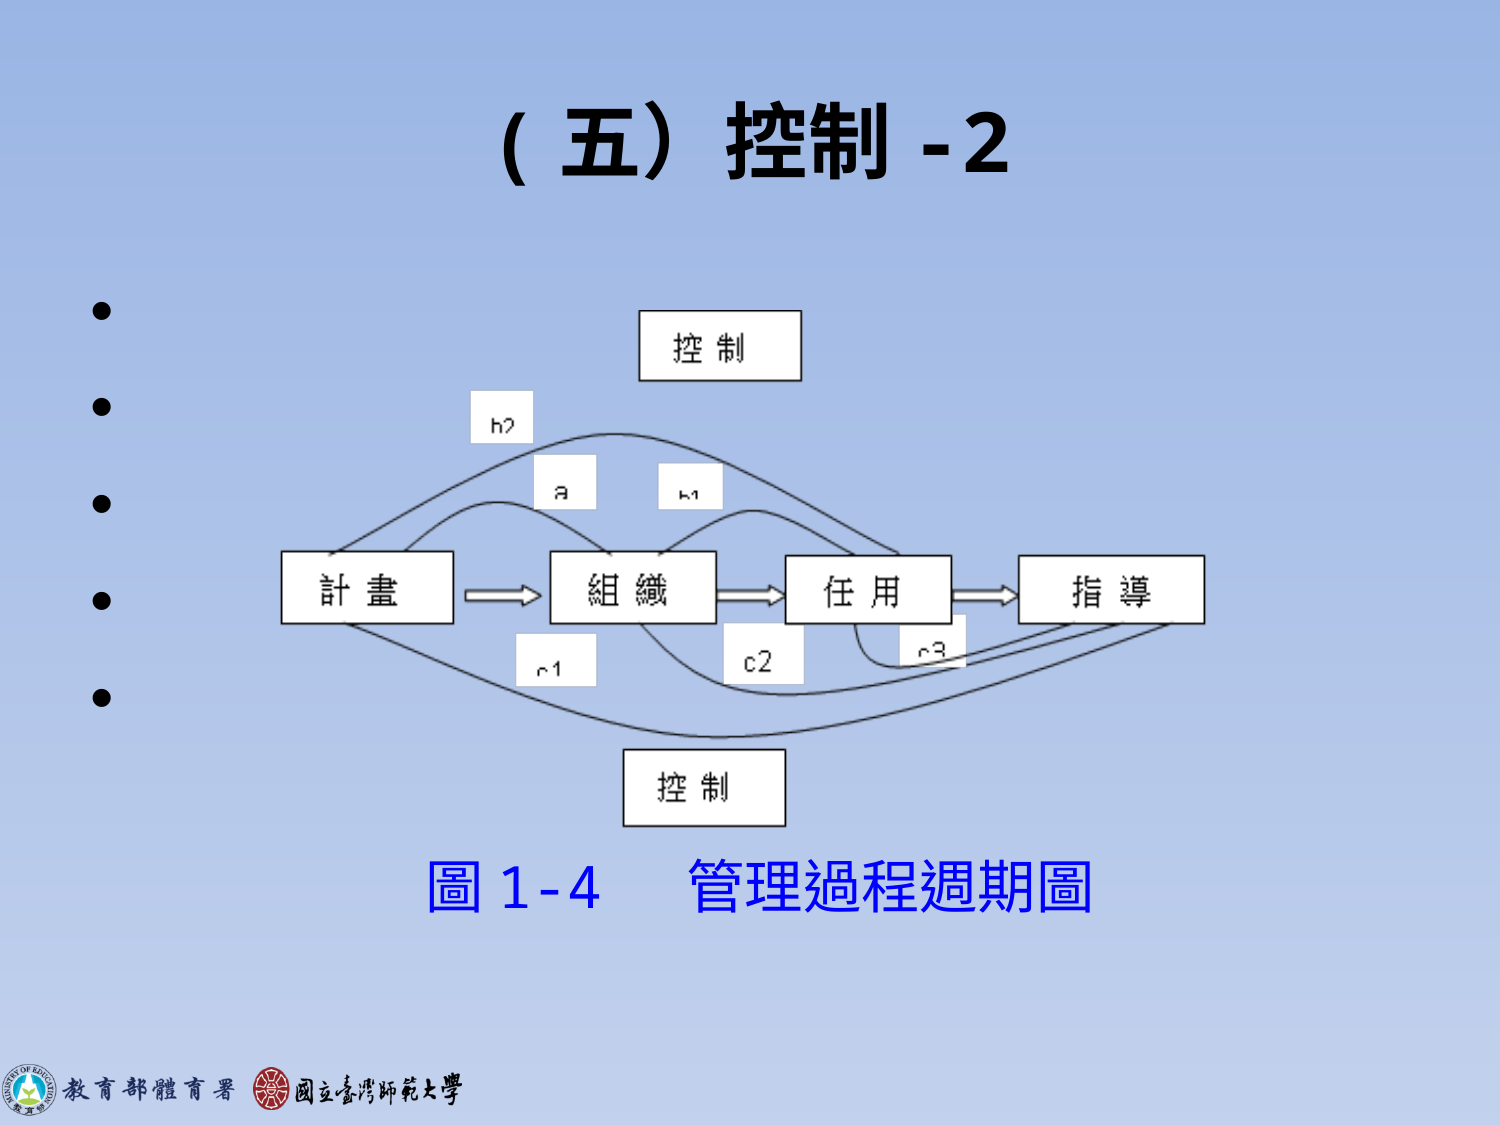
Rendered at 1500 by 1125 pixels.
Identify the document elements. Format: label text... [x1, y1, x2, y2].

title (五）控制-2 [75, 45, 1426, 233]
picture [279, 310, 1208, 830]
list 圖1-4 管理過程週期圖 [75, 262, 1426, 1005]
